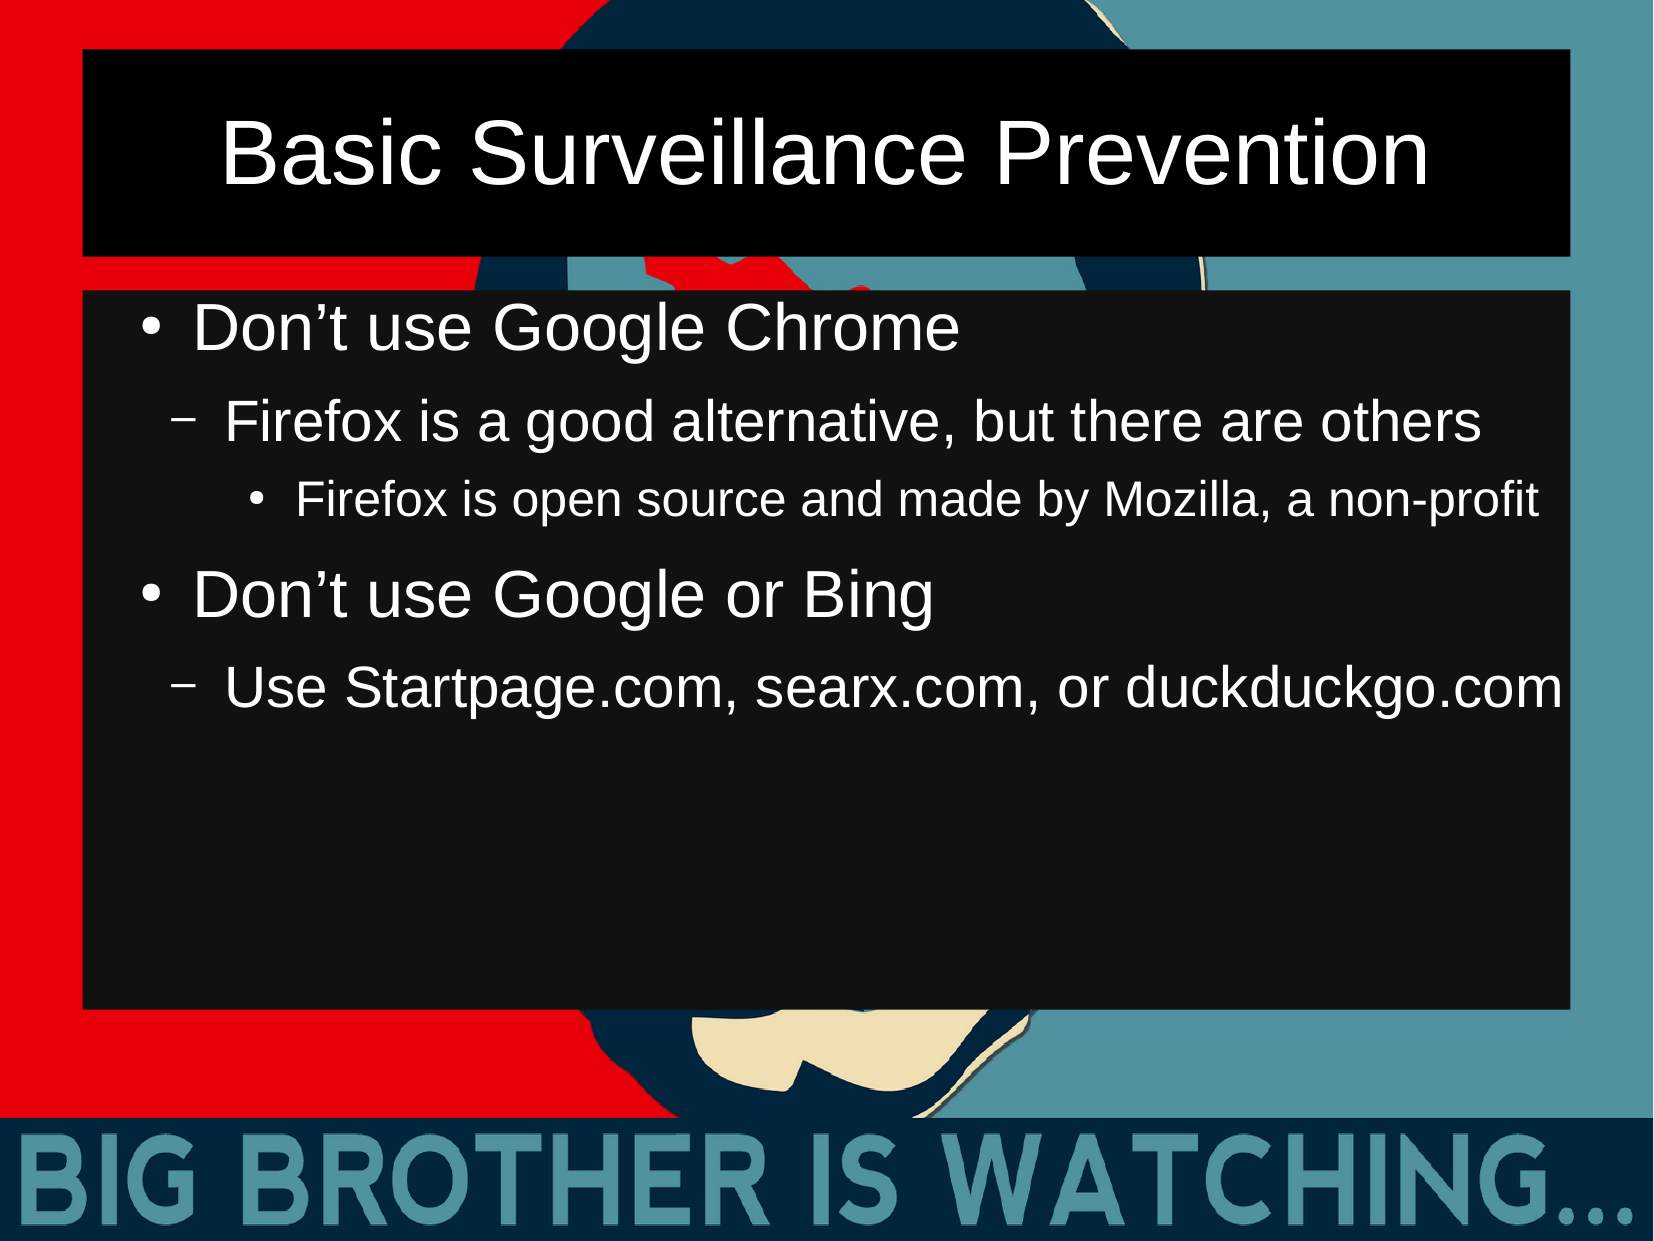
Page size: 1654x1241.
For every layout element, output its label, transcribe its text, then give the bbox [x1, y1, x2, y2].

list Don’t use Google Chrome Firefox is a good alternative, but there are others Firefox is open source and made by Mozilla, a non-profit Don’t use Google or Bing Use Startpage.com, searx.com, or duckduckgo.com [82, 290, 1571, 1010]
picture [0, 0, 1654, 1241]
title Basic Surveillance Prevention [82, 49, 1571, 257]
